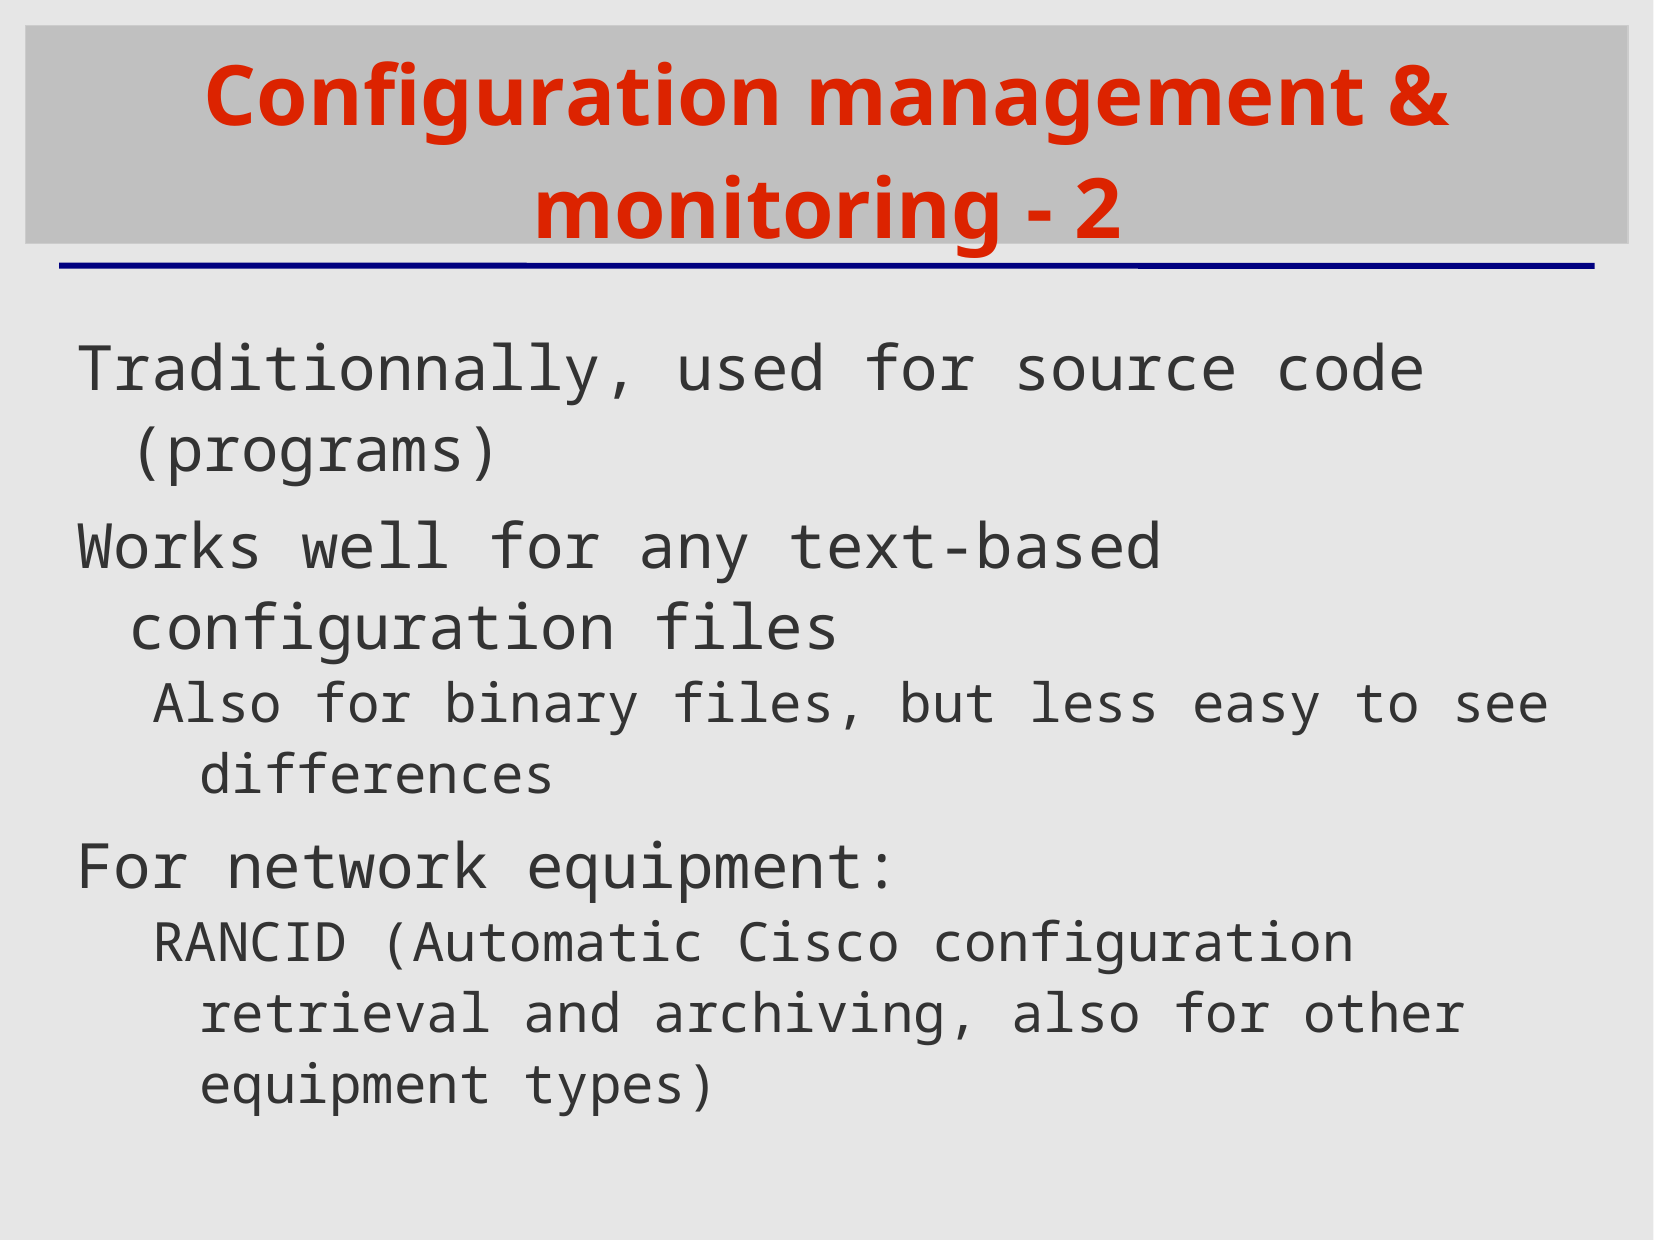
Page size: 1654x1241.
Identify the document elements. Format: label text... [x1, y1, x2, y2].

title Configuration management & monitoring - 2 [121, 46, 1534, 254]
list Traditionnally, used for source code (programs)‏ Works well for any text-based configuration files Also for binary files, but less easy to see differences For network equipment: RANCID (Automatic Cisco configuration retrieval and archiving, also for other equipment types)‏ [59, 324, 1595, 1135]
